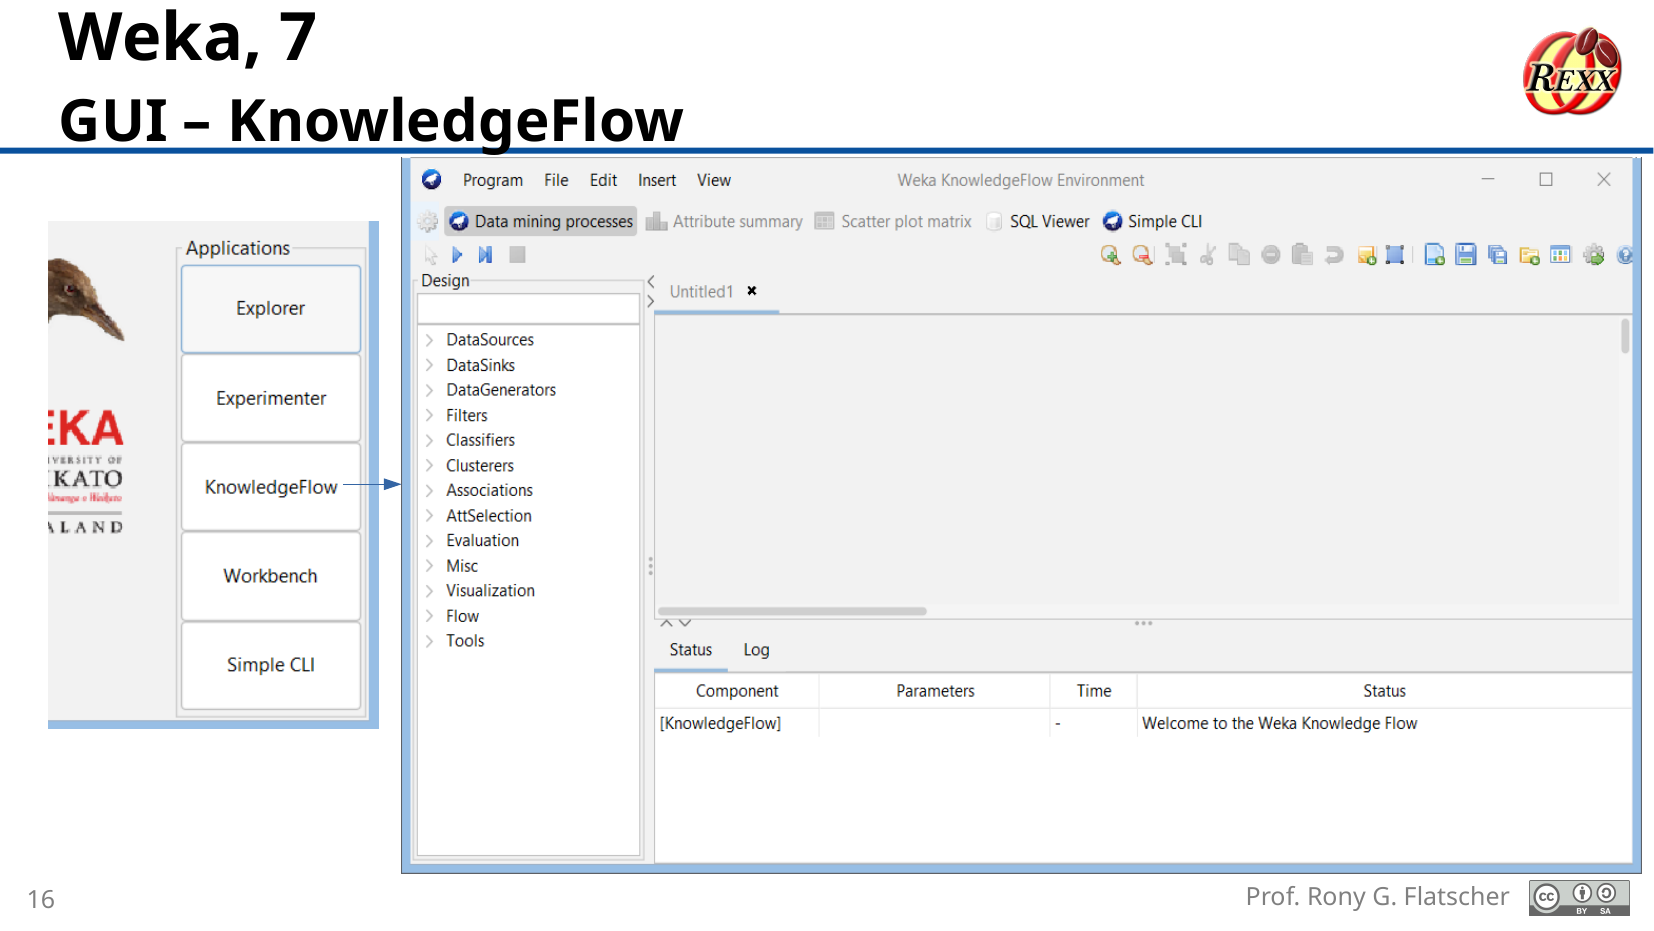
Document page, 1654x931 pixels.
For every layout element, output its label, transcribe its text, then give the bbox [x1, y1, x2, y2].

title Weka, 7 GUI – KnowledgeFlow [0, 0, 1654, 156]
picture [48, 221, 379, 729]
picture [401, 157, 1642, 874]
